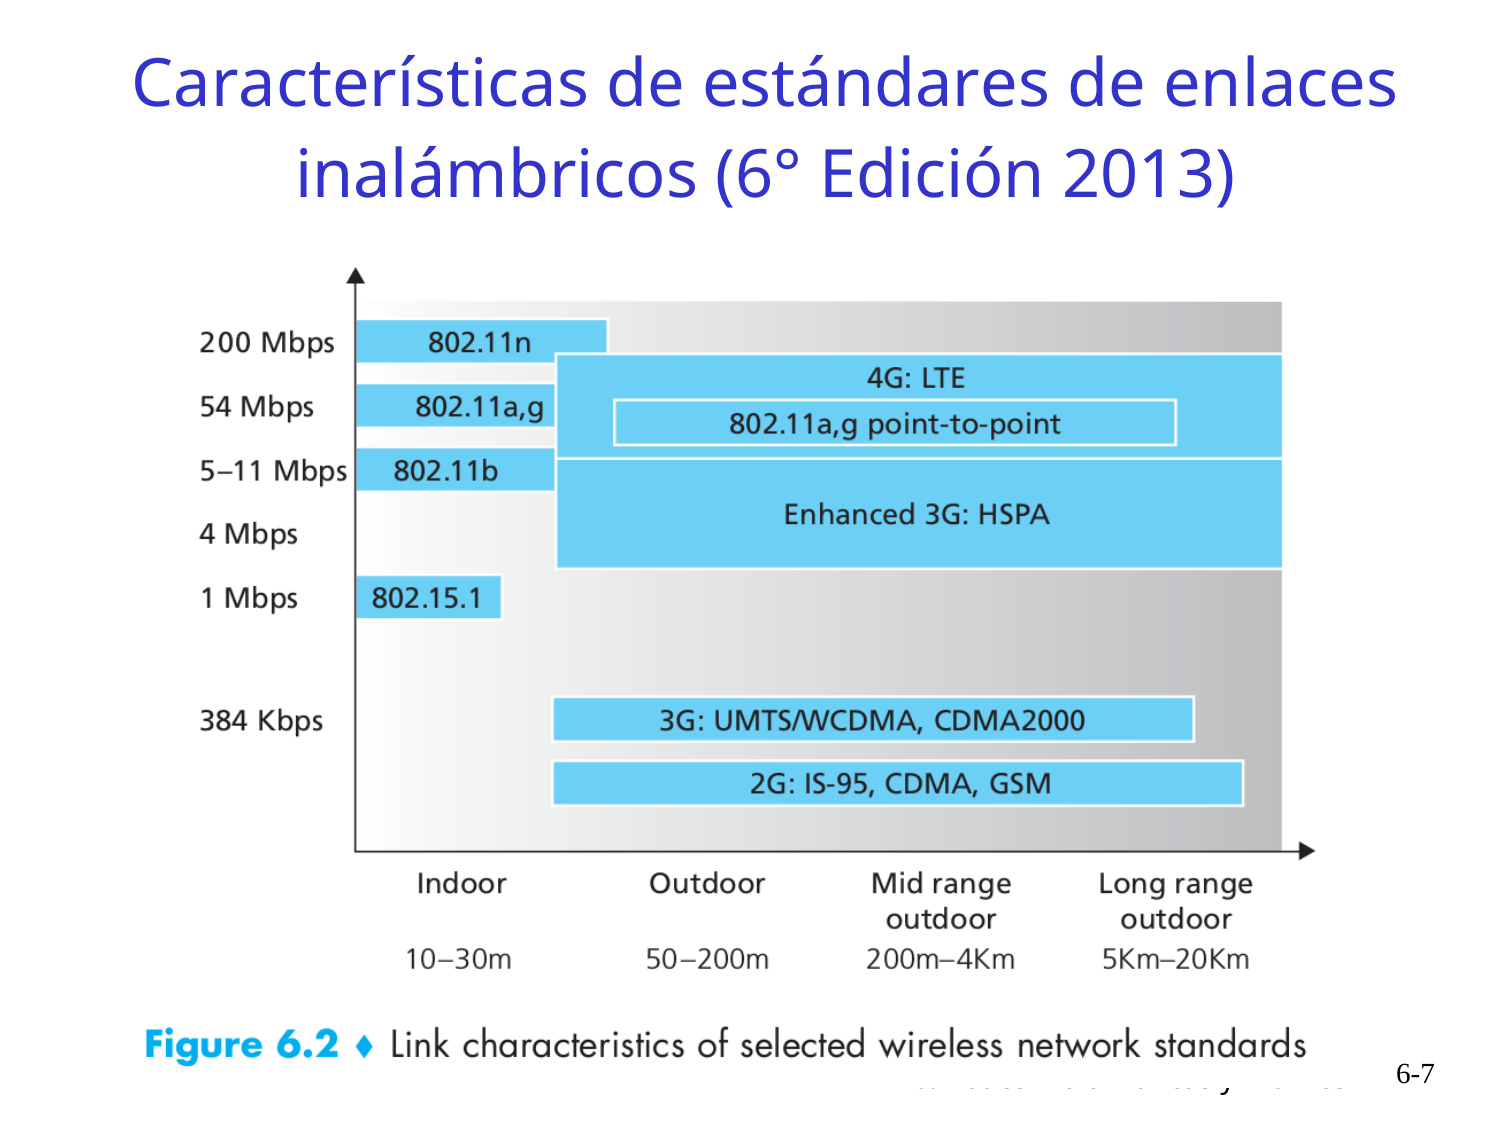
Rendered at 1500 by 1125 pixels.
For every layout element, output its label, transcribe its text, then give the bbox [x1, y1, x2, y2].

picture [112, 224, 1350, 1088]
title Características de estándares de enlaces inalámbricos (6° Edición 2013) [82, 32, 1450, 220]
